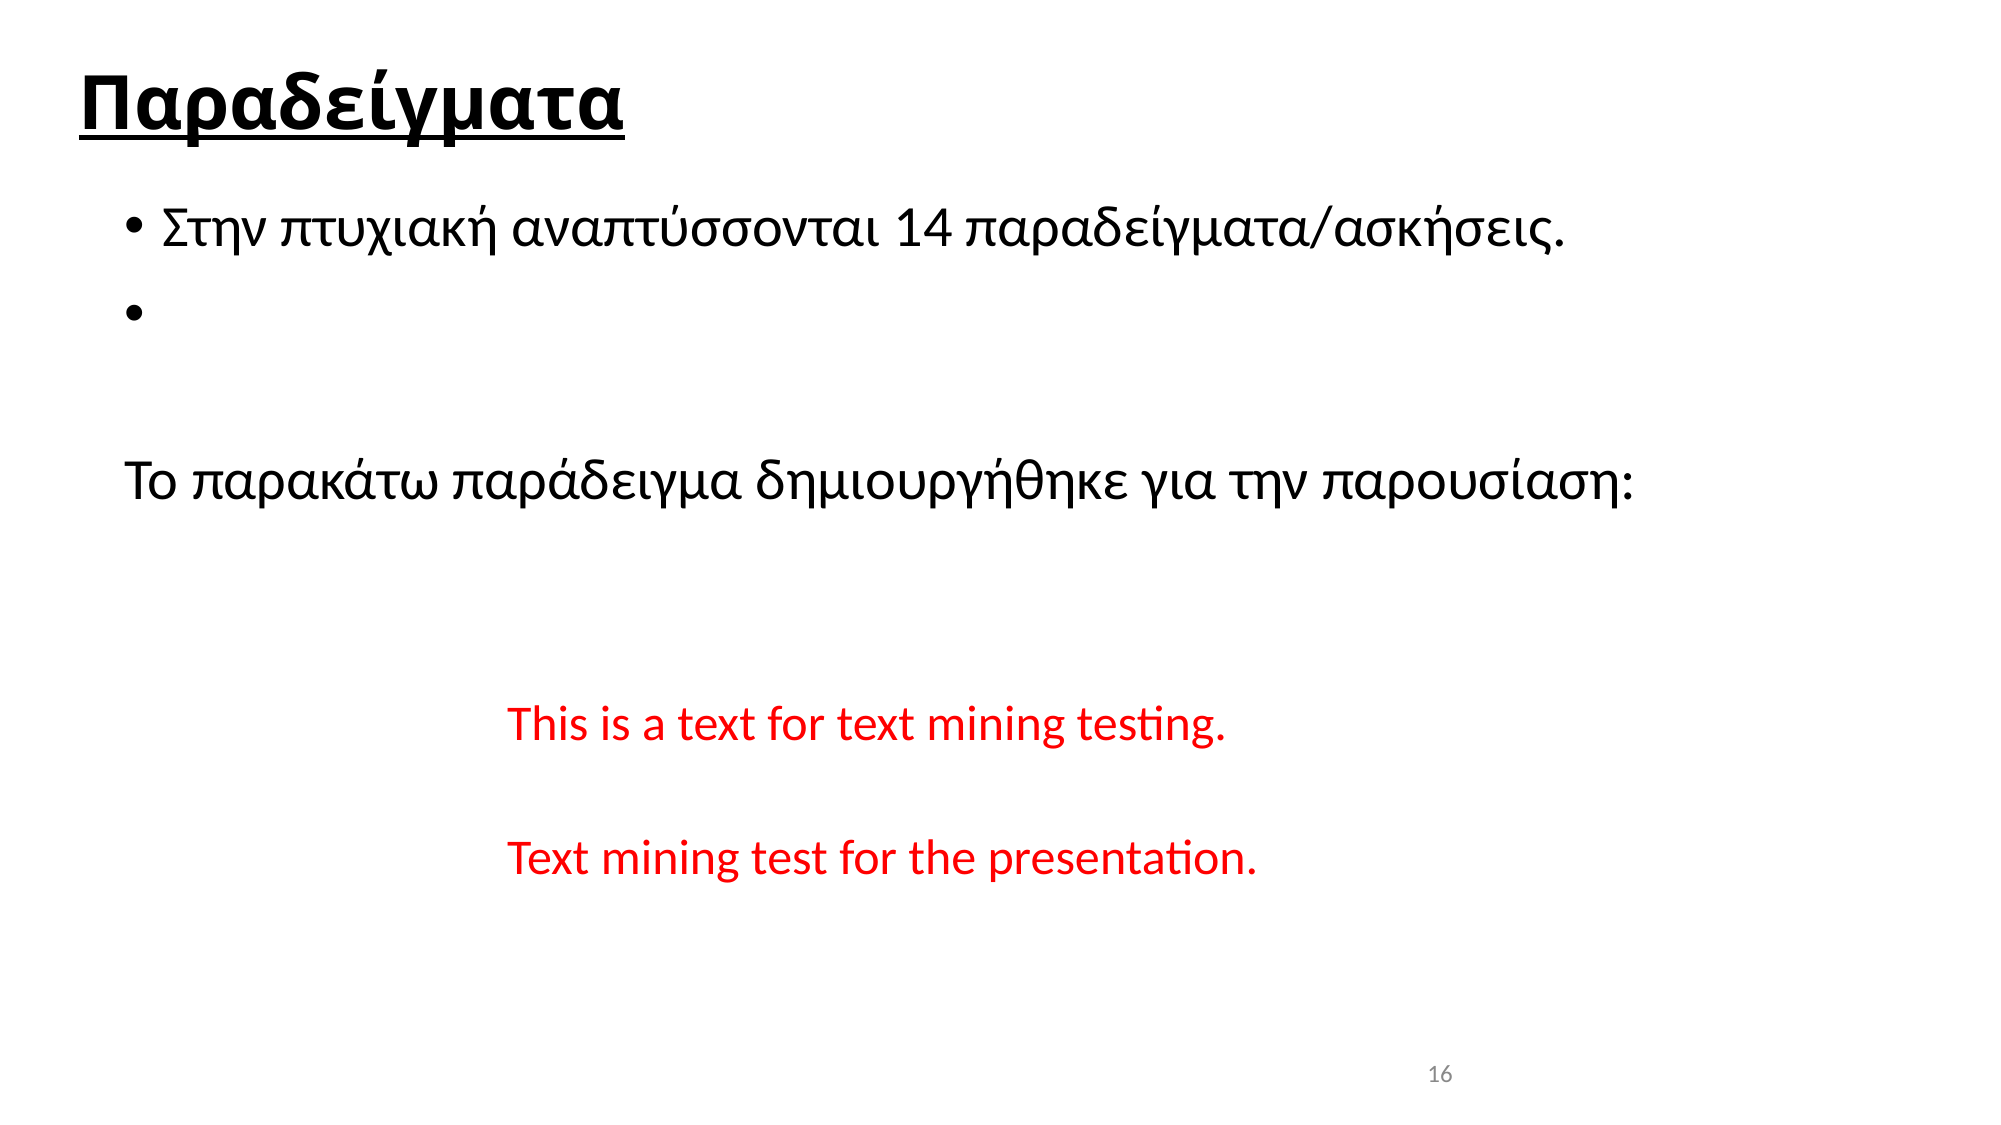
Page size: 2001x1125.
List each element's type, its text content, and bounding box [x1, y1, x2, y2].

text_box [1412, 1042, 1863, 1103]
text_box This is a text for text mining testing. [492, 683, 1487, 759]
text_box Text mining test for the presentation. [492, 816, 1556, 939]
list Στην πτυχιακή αναπτύσσονται 14 παραδείγματα/ασκήσεις. To παρακάτω παράδειγμα δημιουργήθηκε για την παρουσίαση: [109, 188, 1835, 547]
title Παραδείγματα [63, 43, 725, 167]
